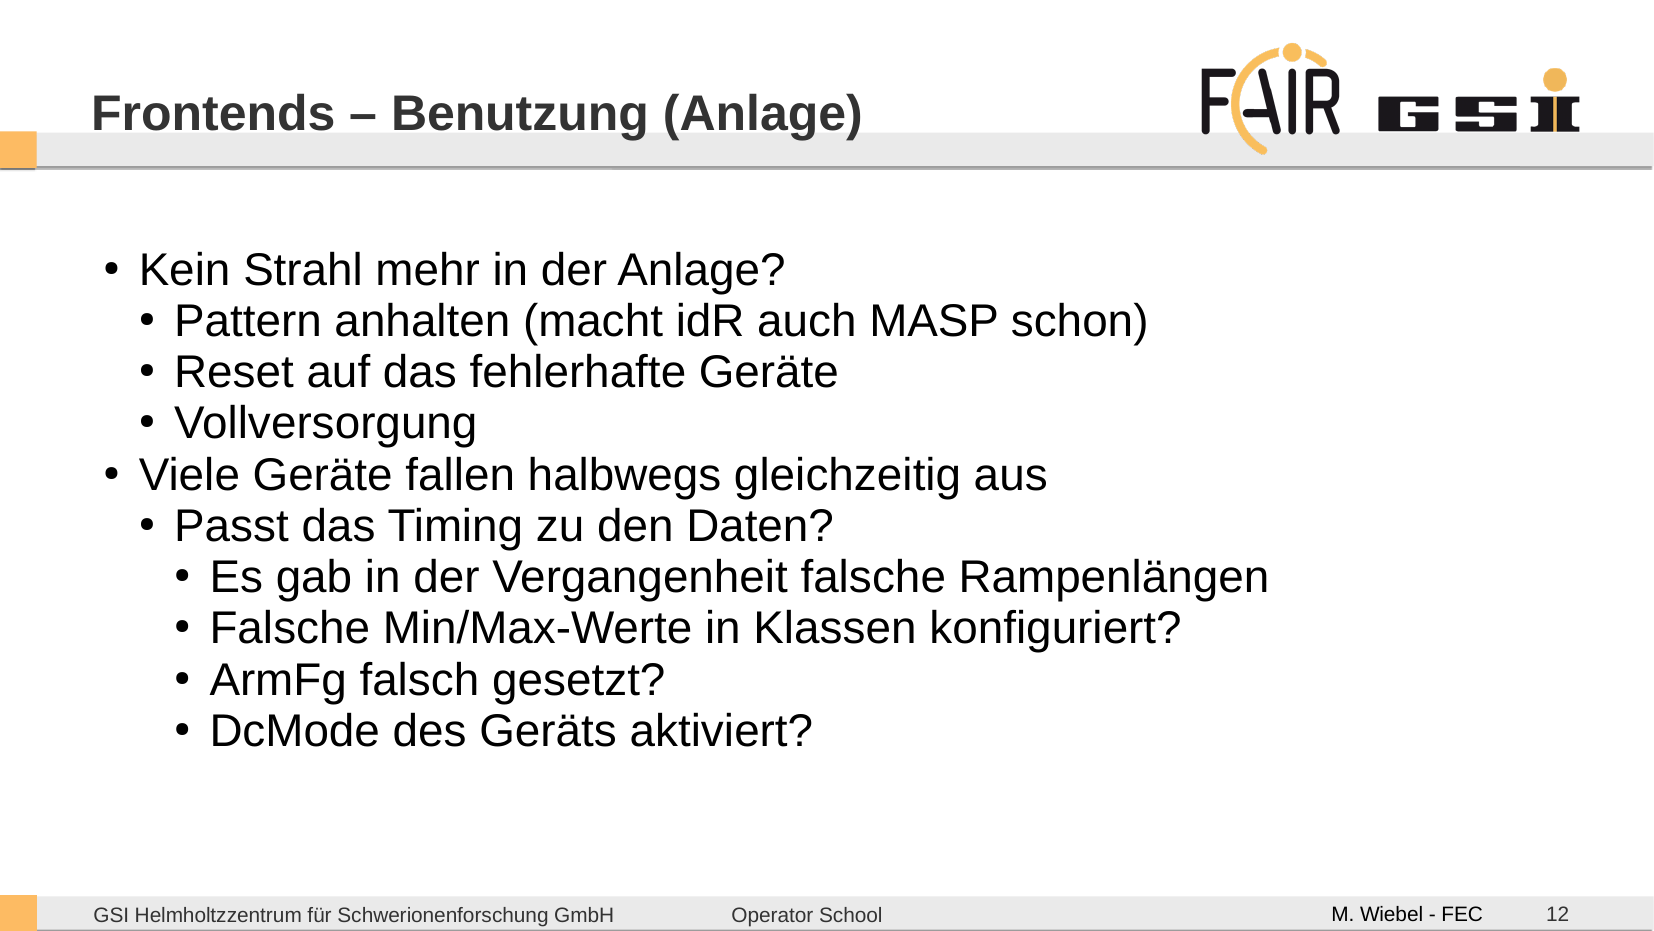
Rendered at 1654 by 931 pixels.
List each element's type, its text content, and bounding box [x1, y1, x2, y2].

title Frontends – Benutzung (Anlage) [76, 41, 1288, 149]
picture [1376, 65, 1581, 132]
text_box Kein Strahl mehr in der Anlage? Pattern anhalten (macht idR auch MASP schon) Reset auf das fehlerhafte Geräte Vollversorgung Viele Geräte fallen halbwegs gleichzeitig aus Passt das Timing zu den Daten? Es gab in der Vergangenheit falsche Rampenlängen Falsche Min/Max-Werte in Klassen konfiguriert? ArmFg falsch gesetzt? DcMode des Geräts aktiviert? [88, 236, 1565, 827]
picture [1200, 40, 1341, 157]
